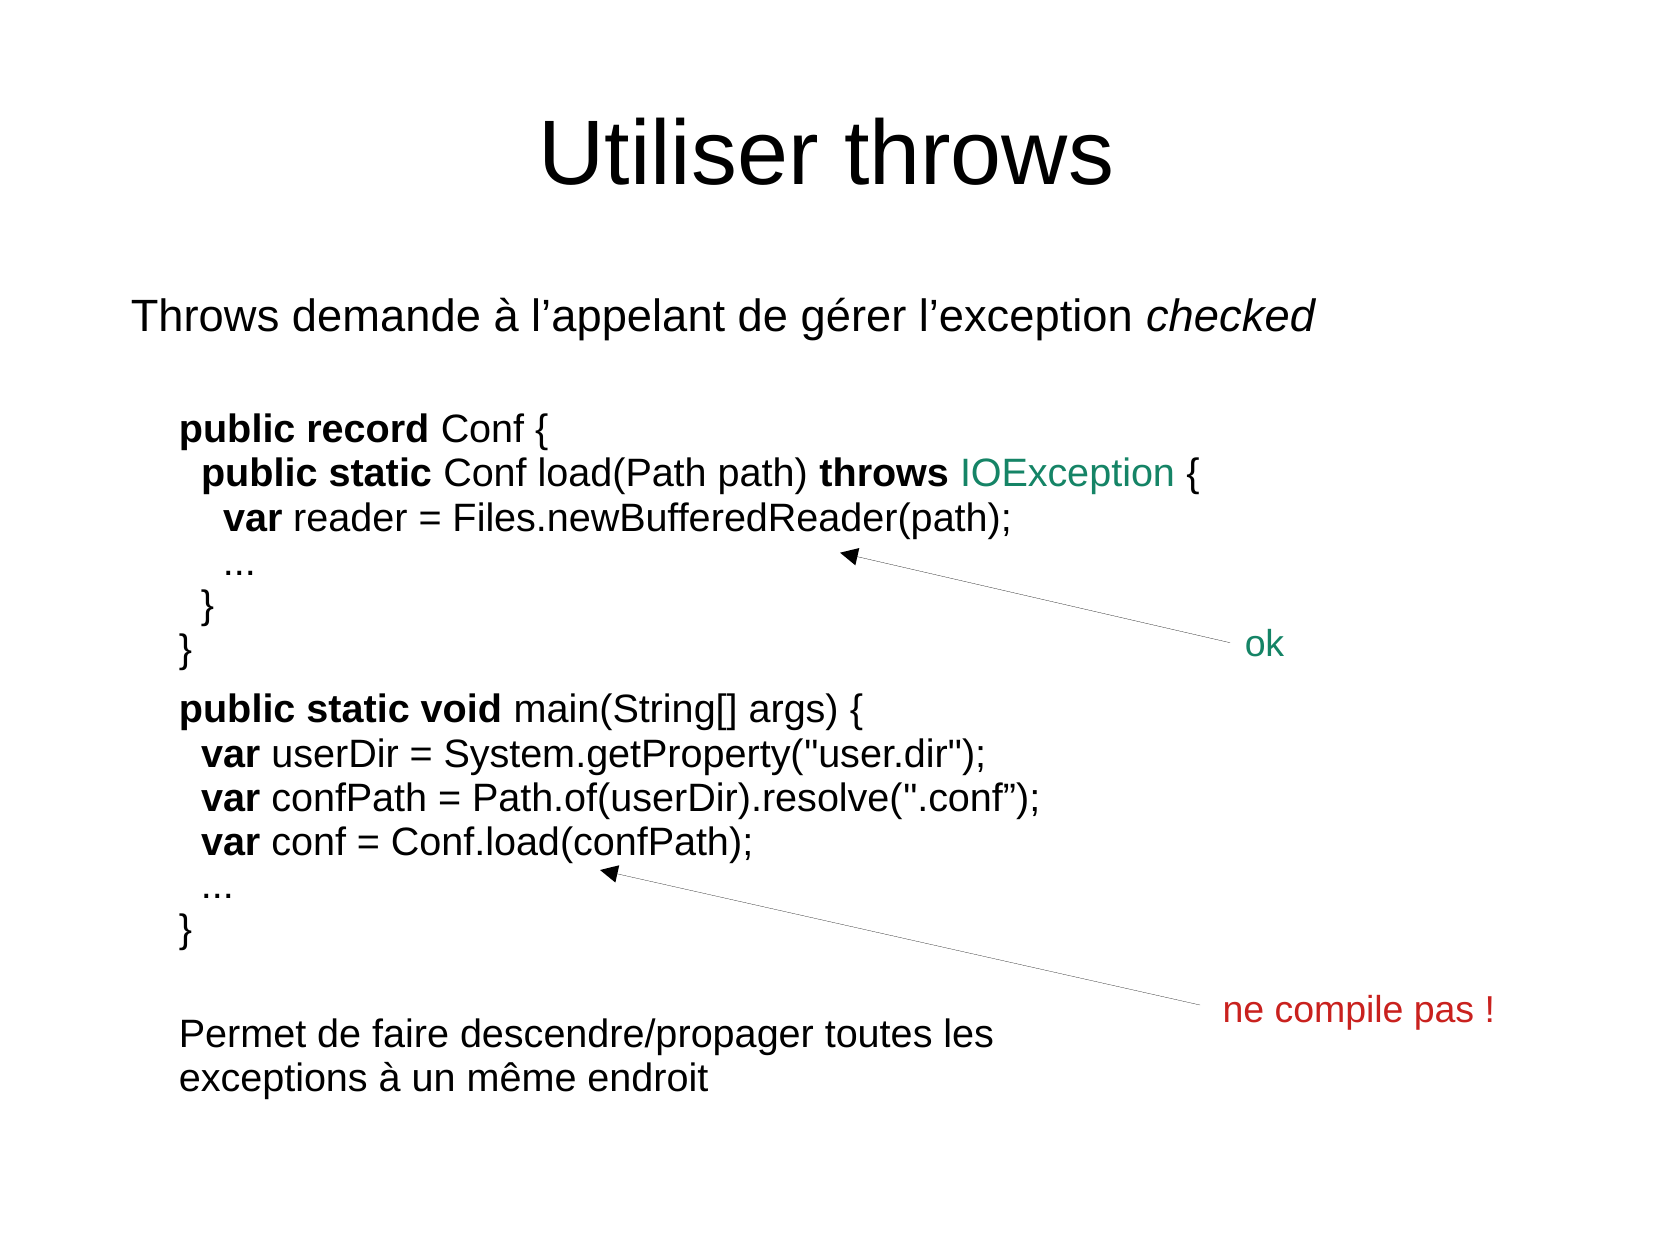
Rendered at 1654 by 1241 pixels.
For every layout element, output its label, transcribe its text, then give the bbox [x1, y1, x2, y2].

list Throws demande à l’appelant de gérer l’exception checked public record Conf { public static Conf load(Path path) throws IOException { var reader = Files.newBufferedReader(path); ... } } public static void main(String[] args) { var userDir = System.getProperty("user.dir"); var confPath = Path.of(userDir).resolve(".conf”); var conf = Conf.load(confPath); ... } Permet de faire descendre/propager toutes les exceptions à un même endroit [82, 290, 1571, 1111]
text_box ne compile pas ! [1208, 980, 1511, 1038]
title Utiliser throws [82, 49, 1571, 257]
text_box ok [1230, 615, 1300, 672]
